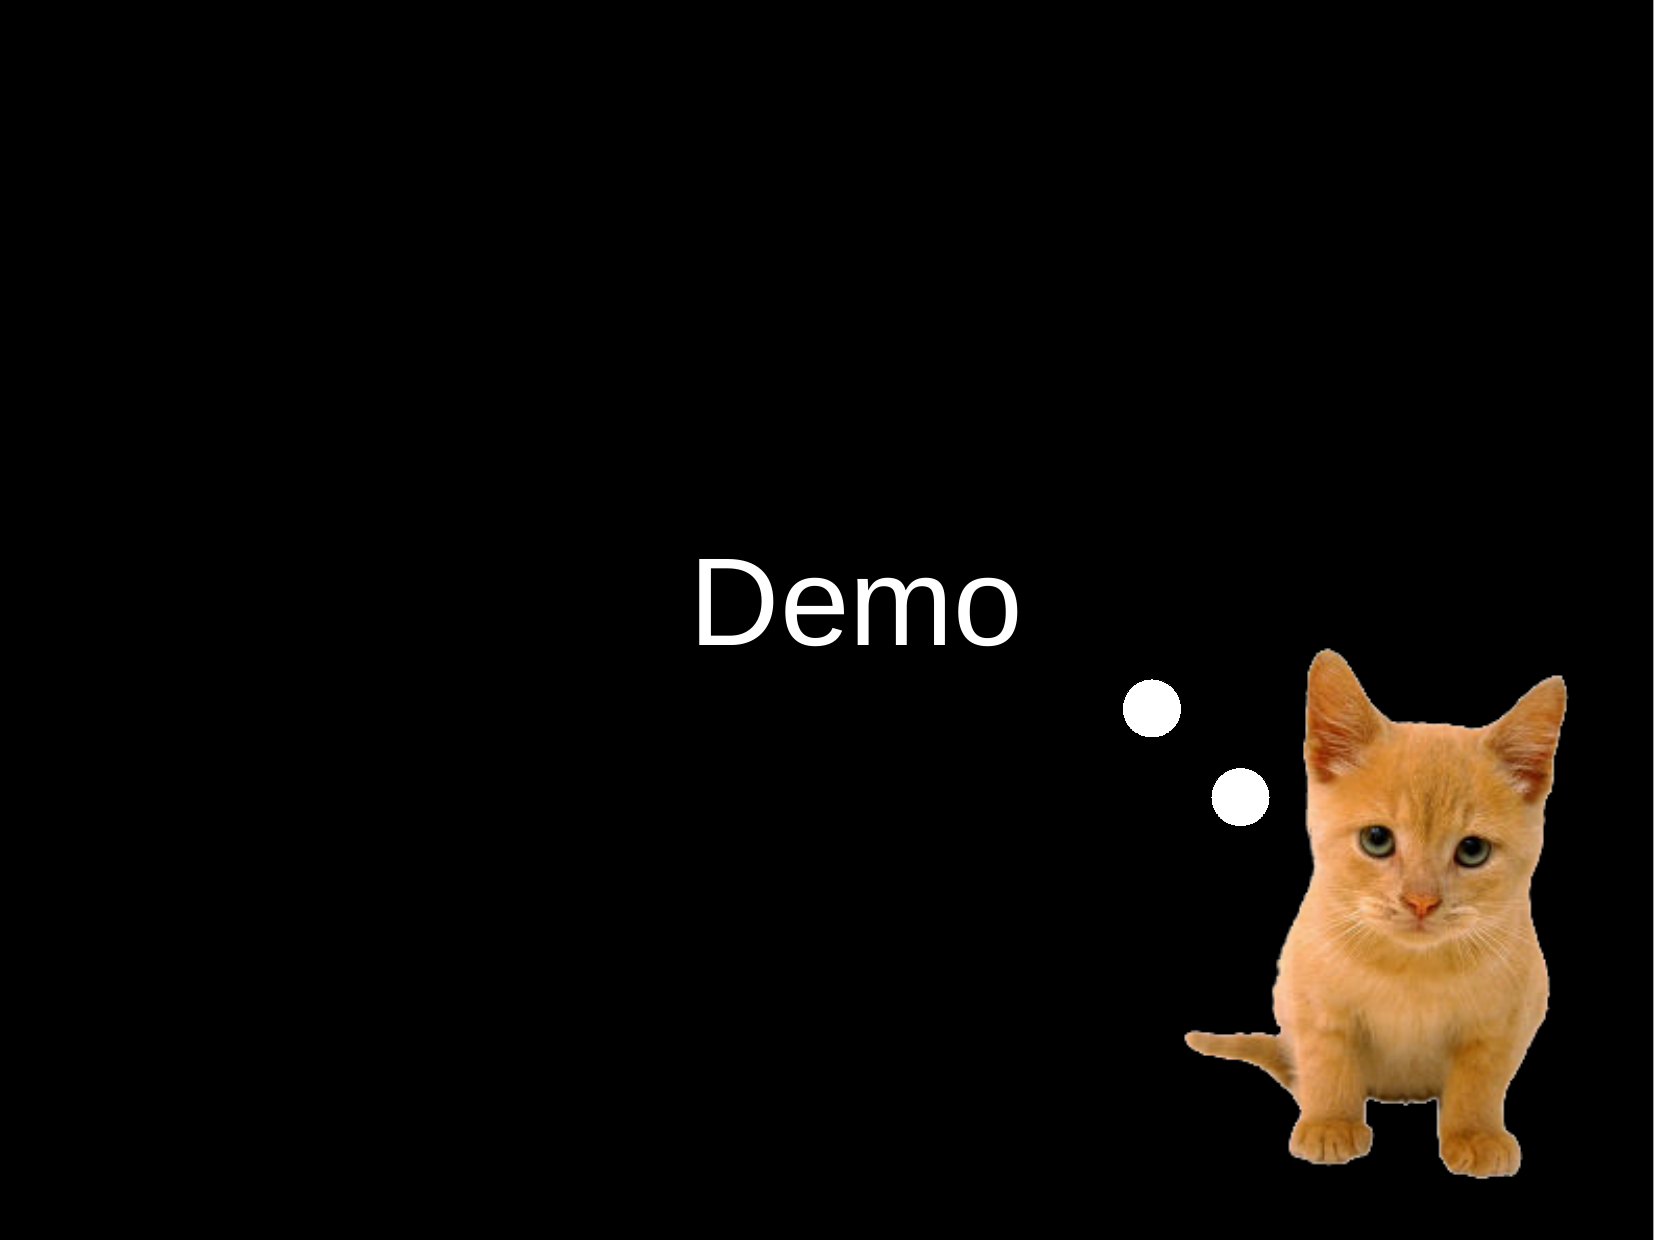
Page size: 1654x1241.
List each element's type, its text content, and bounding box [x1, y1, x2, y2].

picture [937, 600, 1654, 1225]
text_box [1122, 678, 1182, 738]
text_box Demo [675, 525, 1038, 680]
text_box [1210, 767, 1271, 827]
